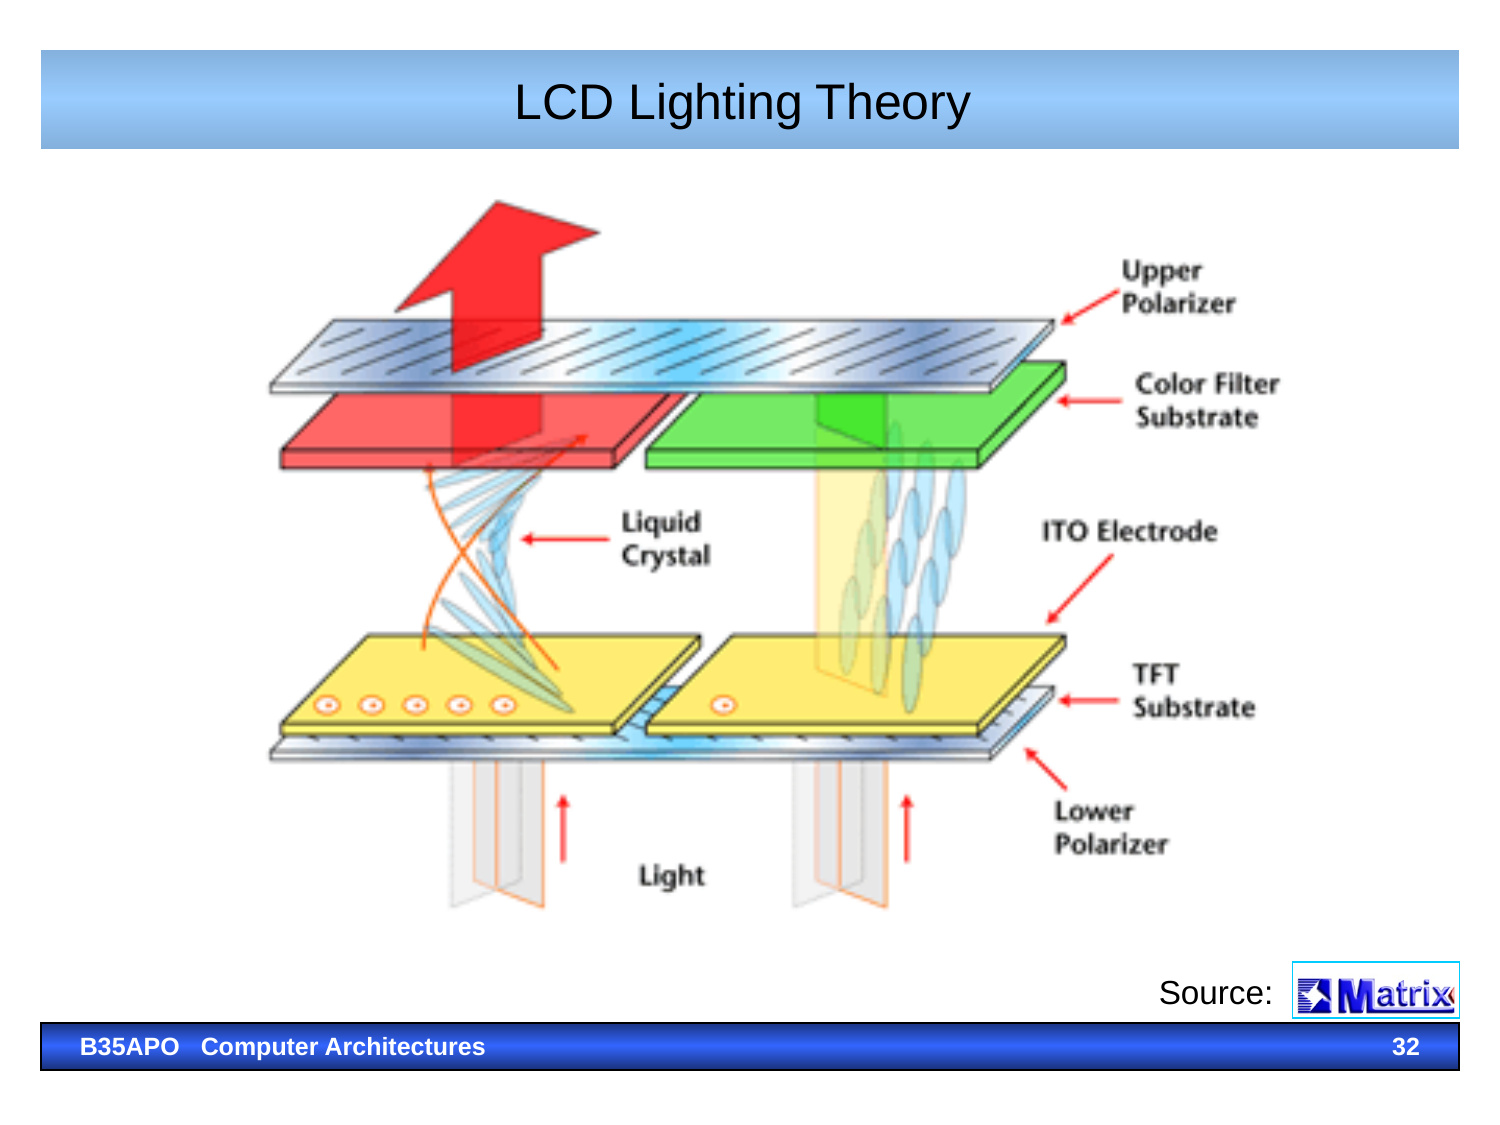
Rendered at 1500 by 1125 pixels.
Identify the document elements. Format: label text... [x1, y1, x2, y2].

title LCD Lighting Theory [41, 50, 1459, 149]
footer B35APO Computer Architectures [64, 1023, 1424, 1071]
text_box Source: [1016, 964, 1289, 1019]
picture [217, 184, 1289, 930]
picture [1294, 964, 1458, 1016]
slide_number <number> [1340, 1023, 1436, 1069]
